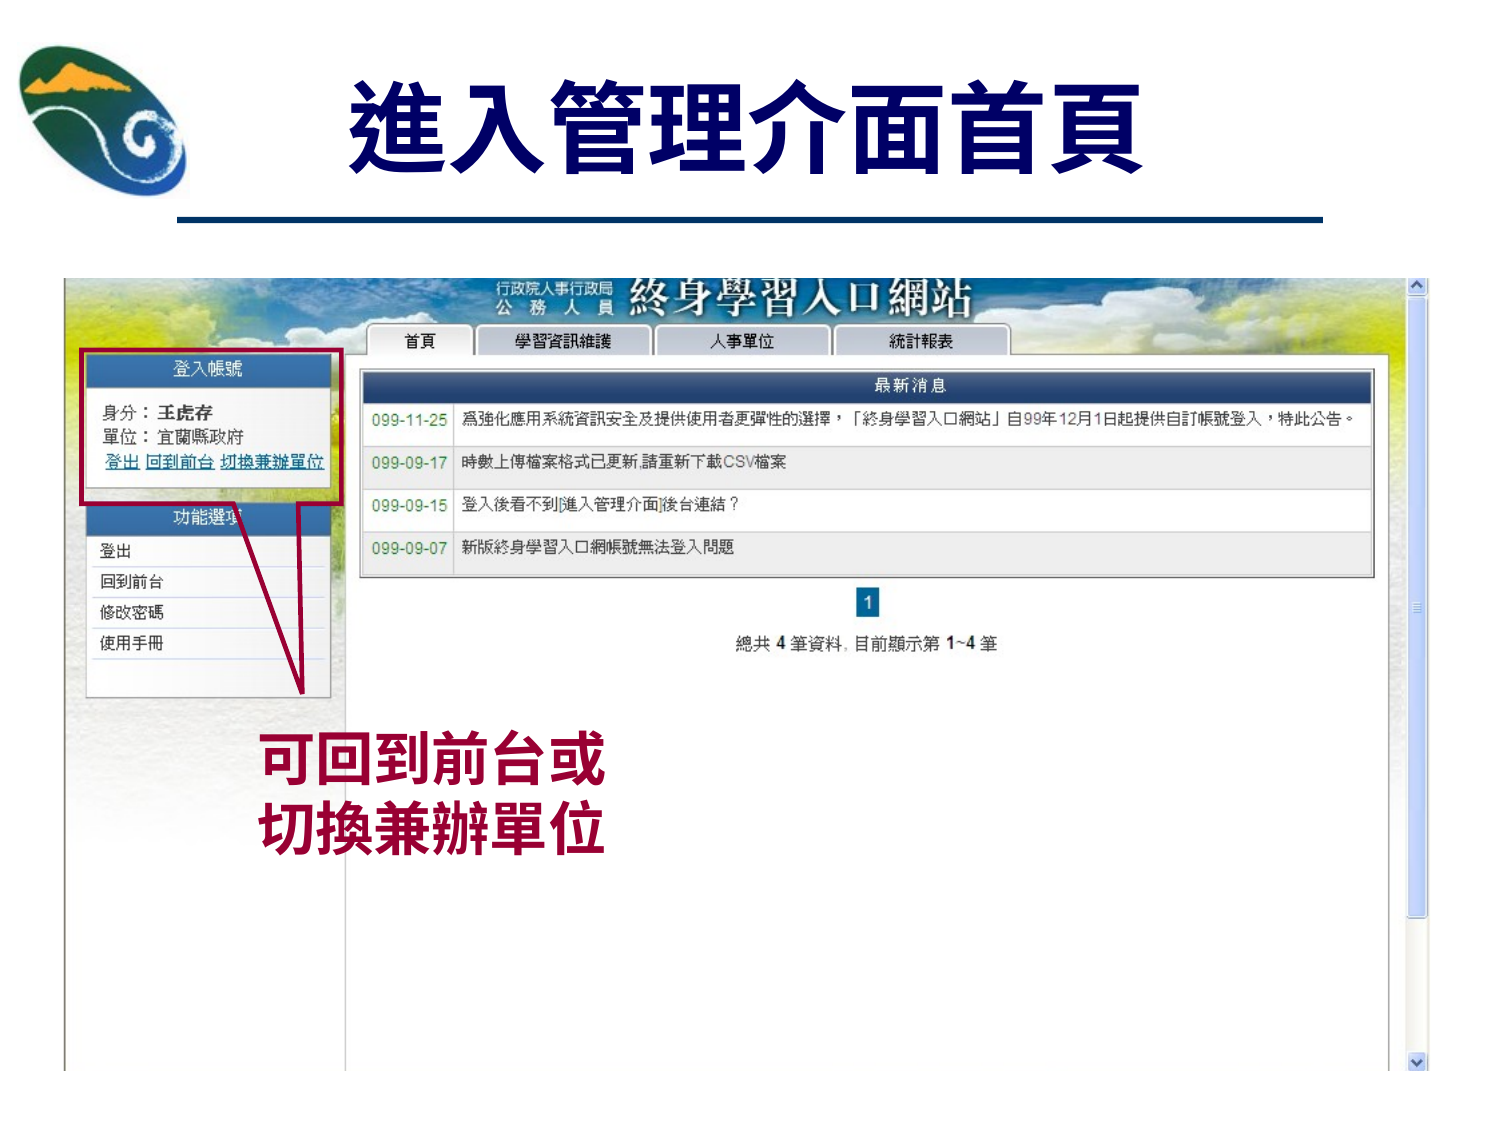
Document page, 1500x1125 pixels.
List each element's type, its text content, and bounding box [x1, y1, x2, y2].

picture [17, 42, 190, 199]
picture [481, 278, 493, 282]
text_box 可回到前台或切換兼辦單位 [242, 714, 656, 870]
picture [63, 278, 1431, 1071]
text_box 進入管理介面首頁 [110, 55, 1385, 196]
